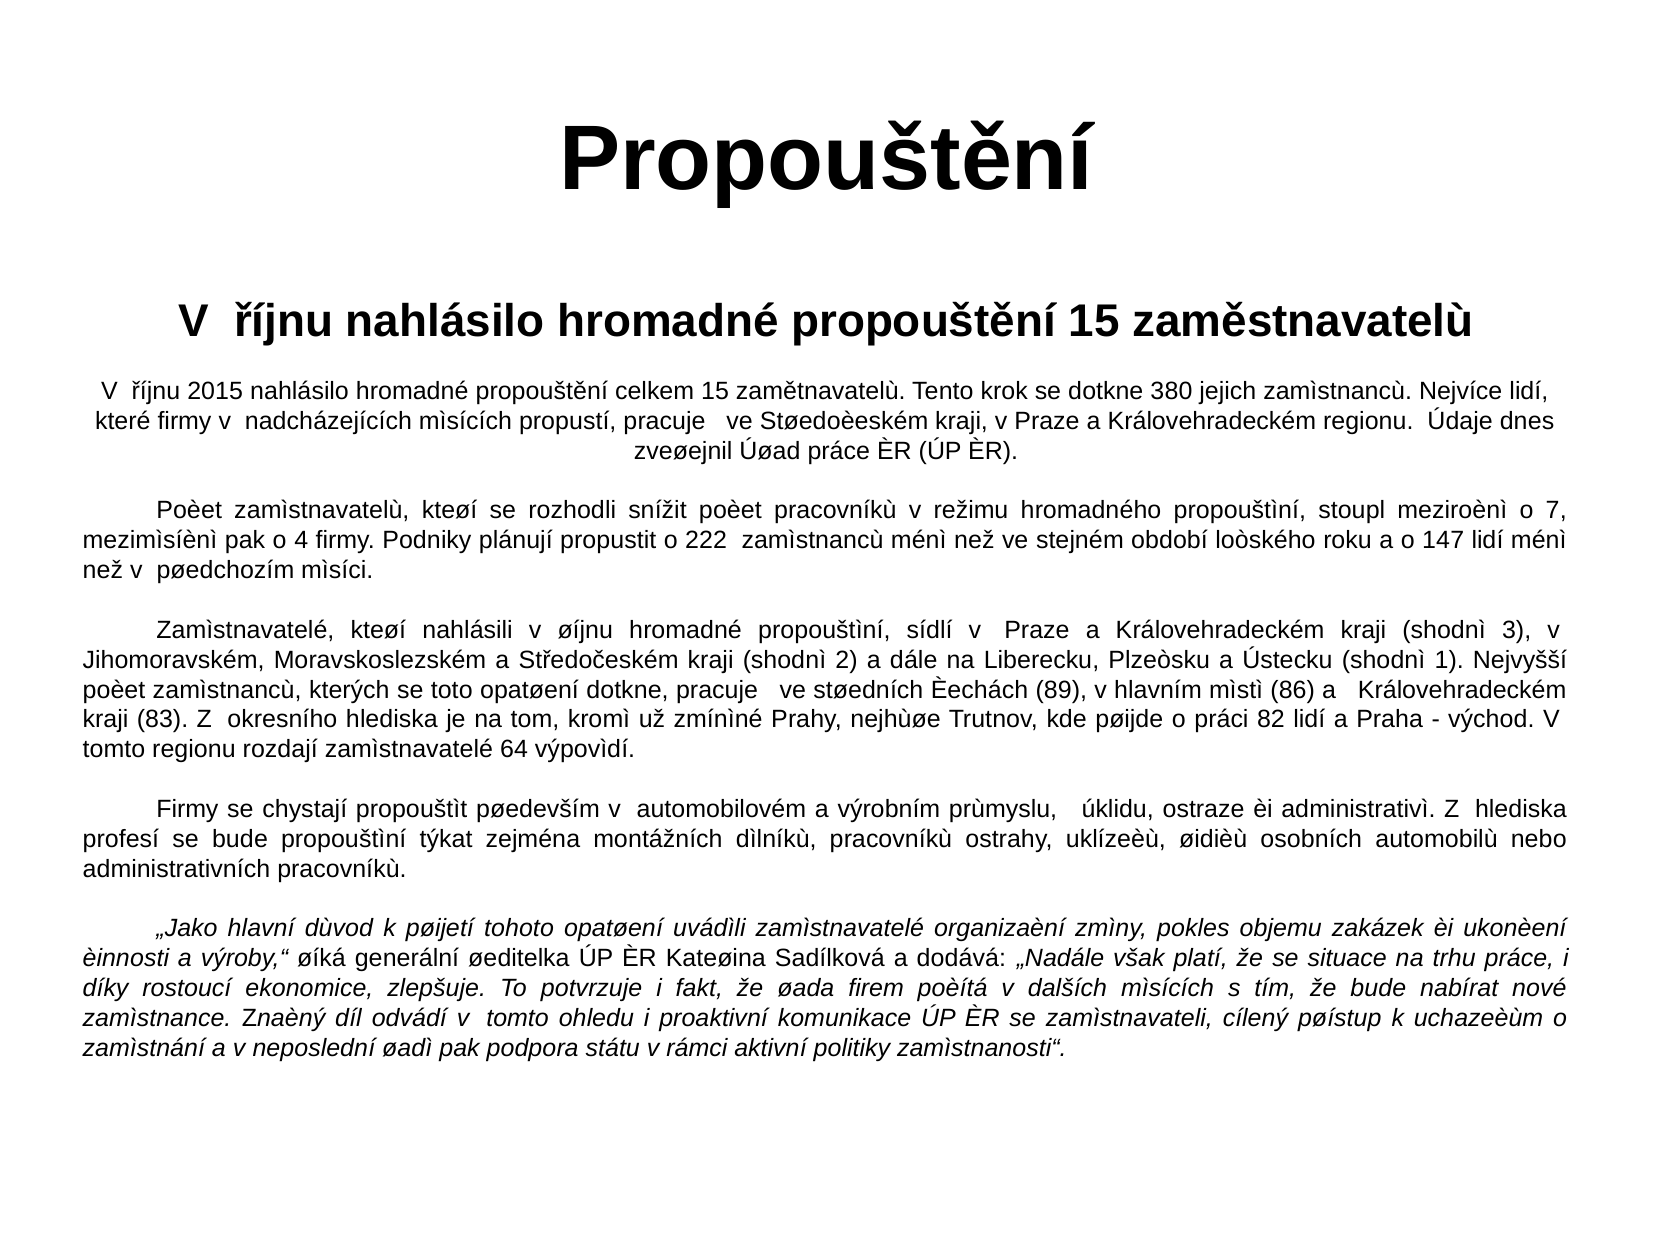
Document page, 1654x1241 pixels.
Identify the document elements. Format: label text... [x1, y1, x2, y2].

list V říjnu nahlásilo hromadné propouštění 15 zaměstnavatelù V říjnu 2015 nahlásilo hromadné propouštění celkem 15 zamětnavatelù. Tento krok se dotkne 380 jejich zamìstnancù. Nejvíce lidí, které firmy v nadcházejících mìsících propustí, pracuje ve Støedoèeském kraji, v Praze a Královehradeckém regionu. Údaje dnes zveøejnil Úøad práce ÈR (ÚP ÈR). Poèet zamìstnavatelù, kteøí se rozhodli snížit poèet pracovníkù v režimu hromadného propouštìní, stoupl meziroènì o 7, mezimìsíènì pak o 4 firmy. Podniky plánují propustit o 222 zamìstnancù ménì než ve stejném období loòského roku a o 147 lidí ménì než v pøedchozím mìsíci. Zamìstnavatelé, kteøí nahlásili v øíjnu hromadné propouštìní, sídlí v Praze a Královehradeckém kraji (shodnì 3), v Jihomoravském, Moravskoslezském a Středočeském kraji (shodnì 2) a dále na Liberecku, Plzeòsku a Ústecku (shodnì 1). Nejvyšší poèet zamìstnancù, kterých se toto opatøení dotkne, pracuje ve støedních Èechách (89), v hlavním mìstì (86) a Královehradeckém kraji (83). Z okresního hlediska je na tom, kromì už zmínìné Prahy, nejhùøe Trutnov, kde pøijde o práci 82 lidí a Praha - východ. V tomto regionu rozdají zamìstnavatelé 64 výpovìdí. Firmy se chystají propouštìt pøedevším v automobilovém a výrobním prùmyslu, úklidu, ostraze èi administrativì. Z hlediska profesí se bude propouštìní týkat zejména montážních dìlníkù, pracovníkù ostrahy, uklízeèù, øidièù osobních automobilù nebo administrativních pracovníkù. „Jako hlavní dùvod k pøijetí tohoto opatøení uvádìli zamìstnavatelé organizaèní zmìny, pokles objemu zakázek èi ukonèení èinnosti a výroby,“ øíká generální øeditelka ÚP ÈR Kateøina Sadílková a dodává: „Nadále však platí, že se situace na trhu práce, i díky rostoucí ekonomice, zlepšuje. To potvrzuje i fakt, že øada firem poèítá v dalších mìsících s tím, že bude nabírat nové zamìstnance. Znaèný díl odvádí v tomto ohledu i proaktivní komunikace ÚP ÈR se zamìstnavateli, cílený pøístup k uchazeèùm o zamìstnání a v neposlední øadì pak podpora státu v rámci aktivní politiky zamìstnanosti“. [82, 290, 1571, 1109]
title Propouštění [82, 49, 1571, 257]
